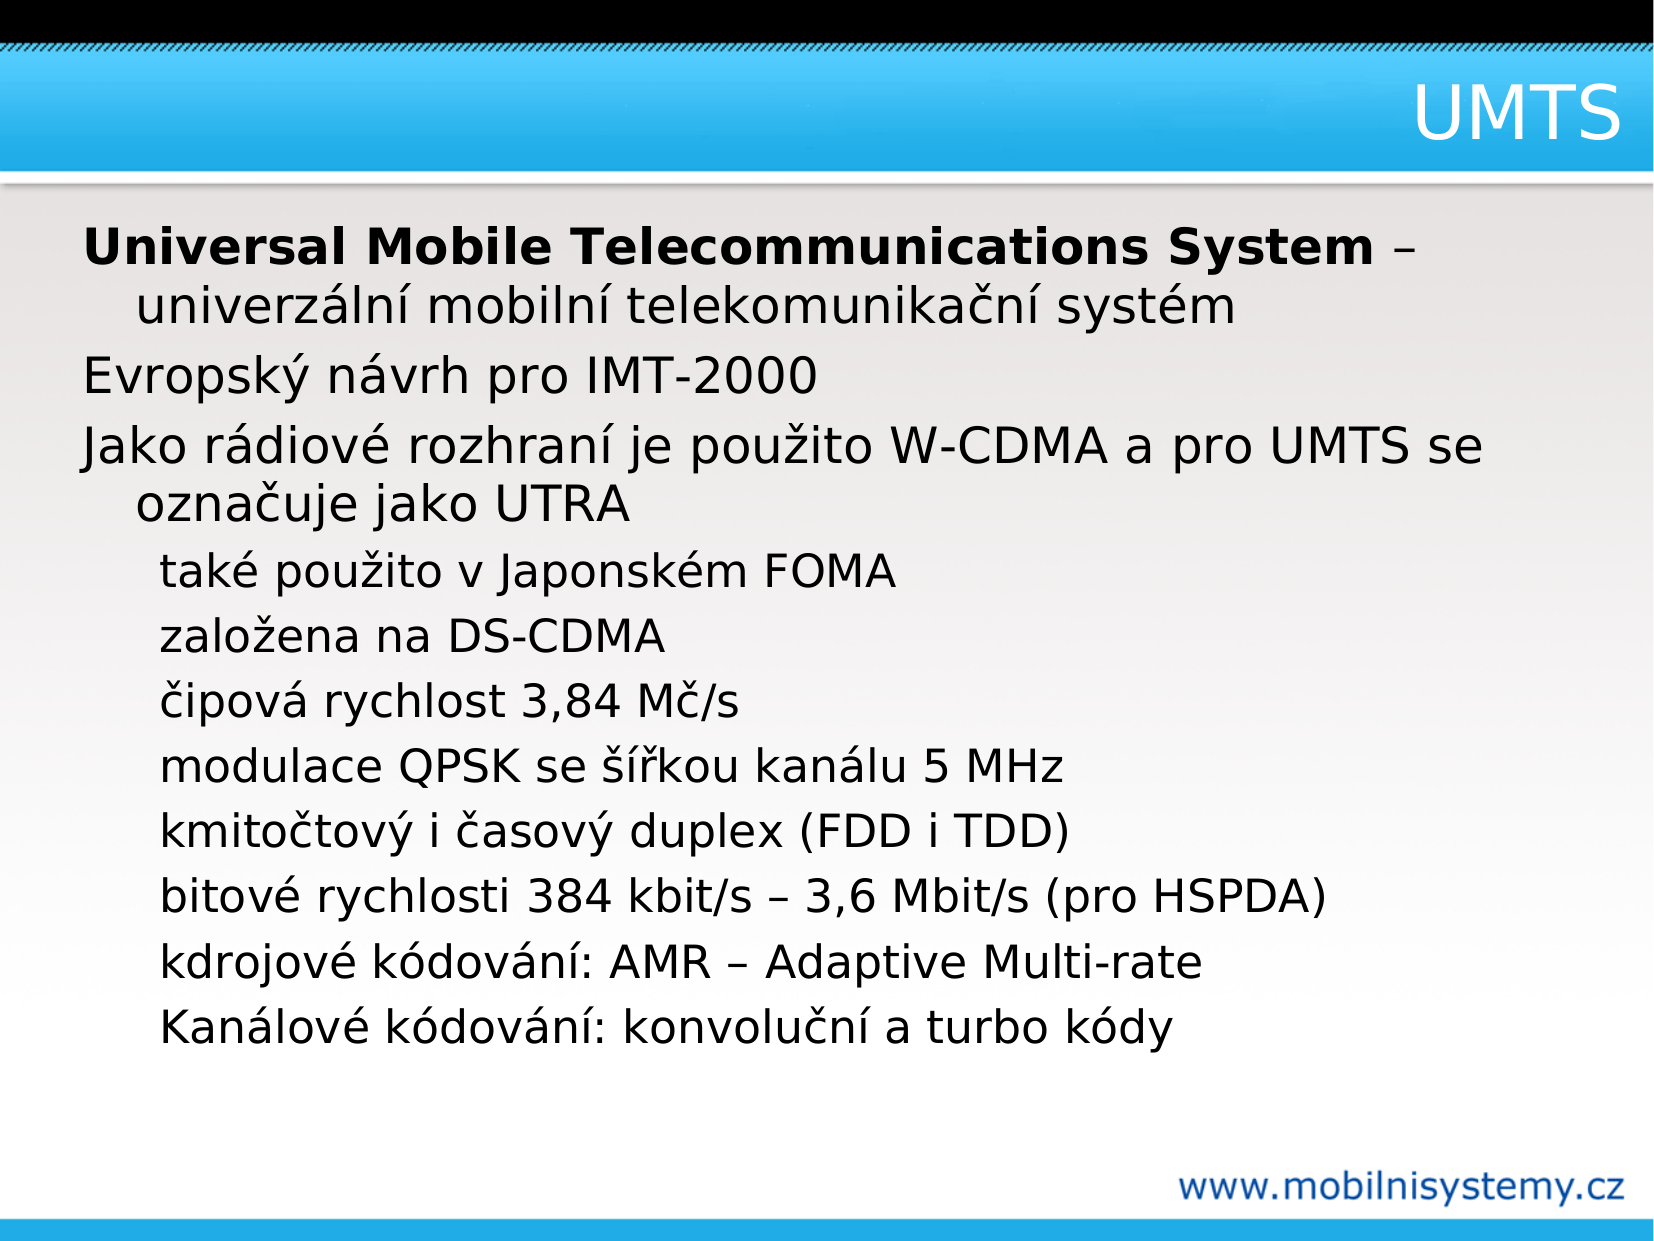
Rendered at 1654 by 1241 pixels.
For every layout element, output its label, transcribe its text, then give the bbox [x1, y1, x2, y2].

title UMTS [29, 56, 1625, 170]
picture [0, 0, 1654, 1241]
list Universal Mobile Telecommunications System – univerzální mobilní telekomunikační systém Evropský návrh pro IMT-2000 Jako rádiové rozhraní je použito W-CDMA a pro UMTS se označuje jako UTRA také použito v Japonském FOMA založena na DS-CDMA čipová rychlost 3,84 Mč/s modulace QPSK se šířkou kanálu 5 MHz kmitočtový i časový duplex (FDD i TDD) bitové rychlosti 384 kbit/s – 3,6 Mbit/s (pro HSPDA) kdrojové kódování: AMR – Adaptive Multi-rate Kanálové kódování: konvoluční a turbo kódy [64, 218, 1565, 1078]
